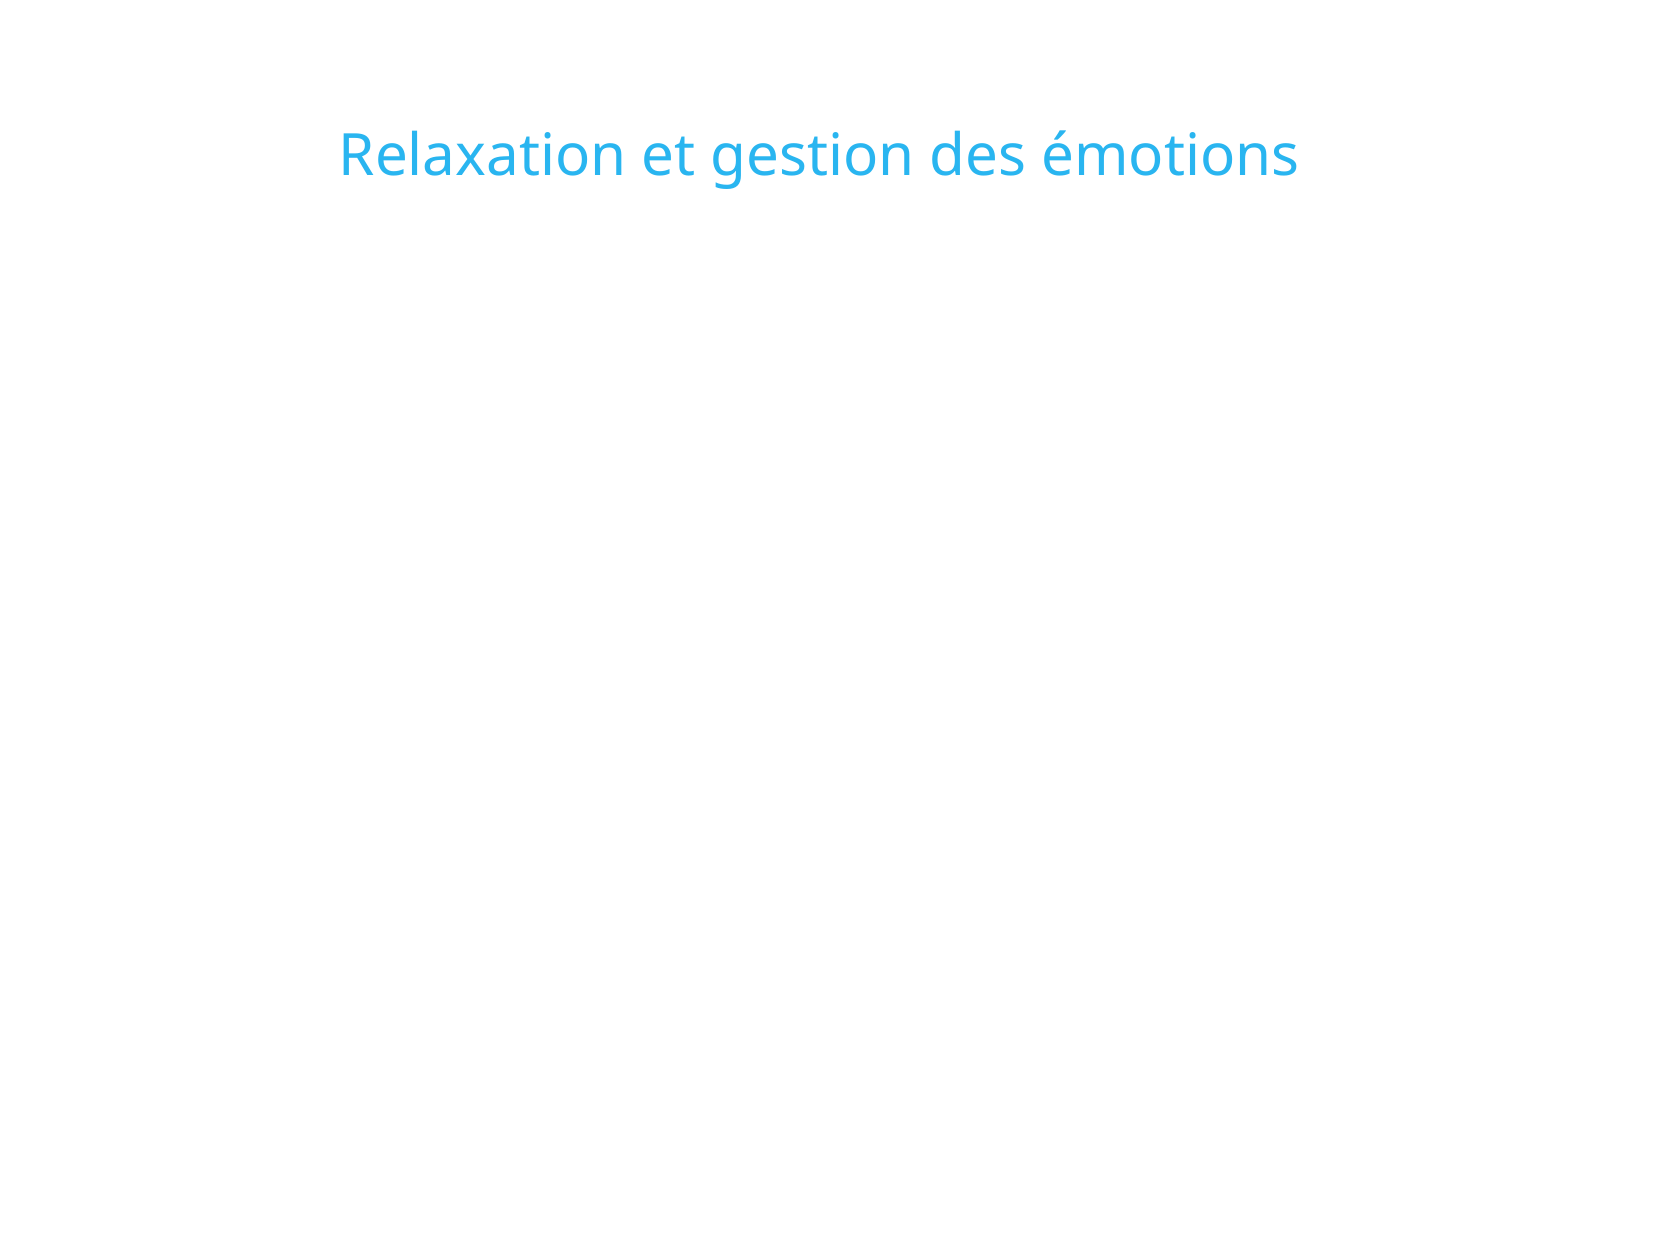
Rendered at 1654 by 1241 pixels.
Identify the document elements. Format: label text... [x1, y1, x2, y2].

title Relaxation et gestion des émotions [82, 49, 1571, 257]
